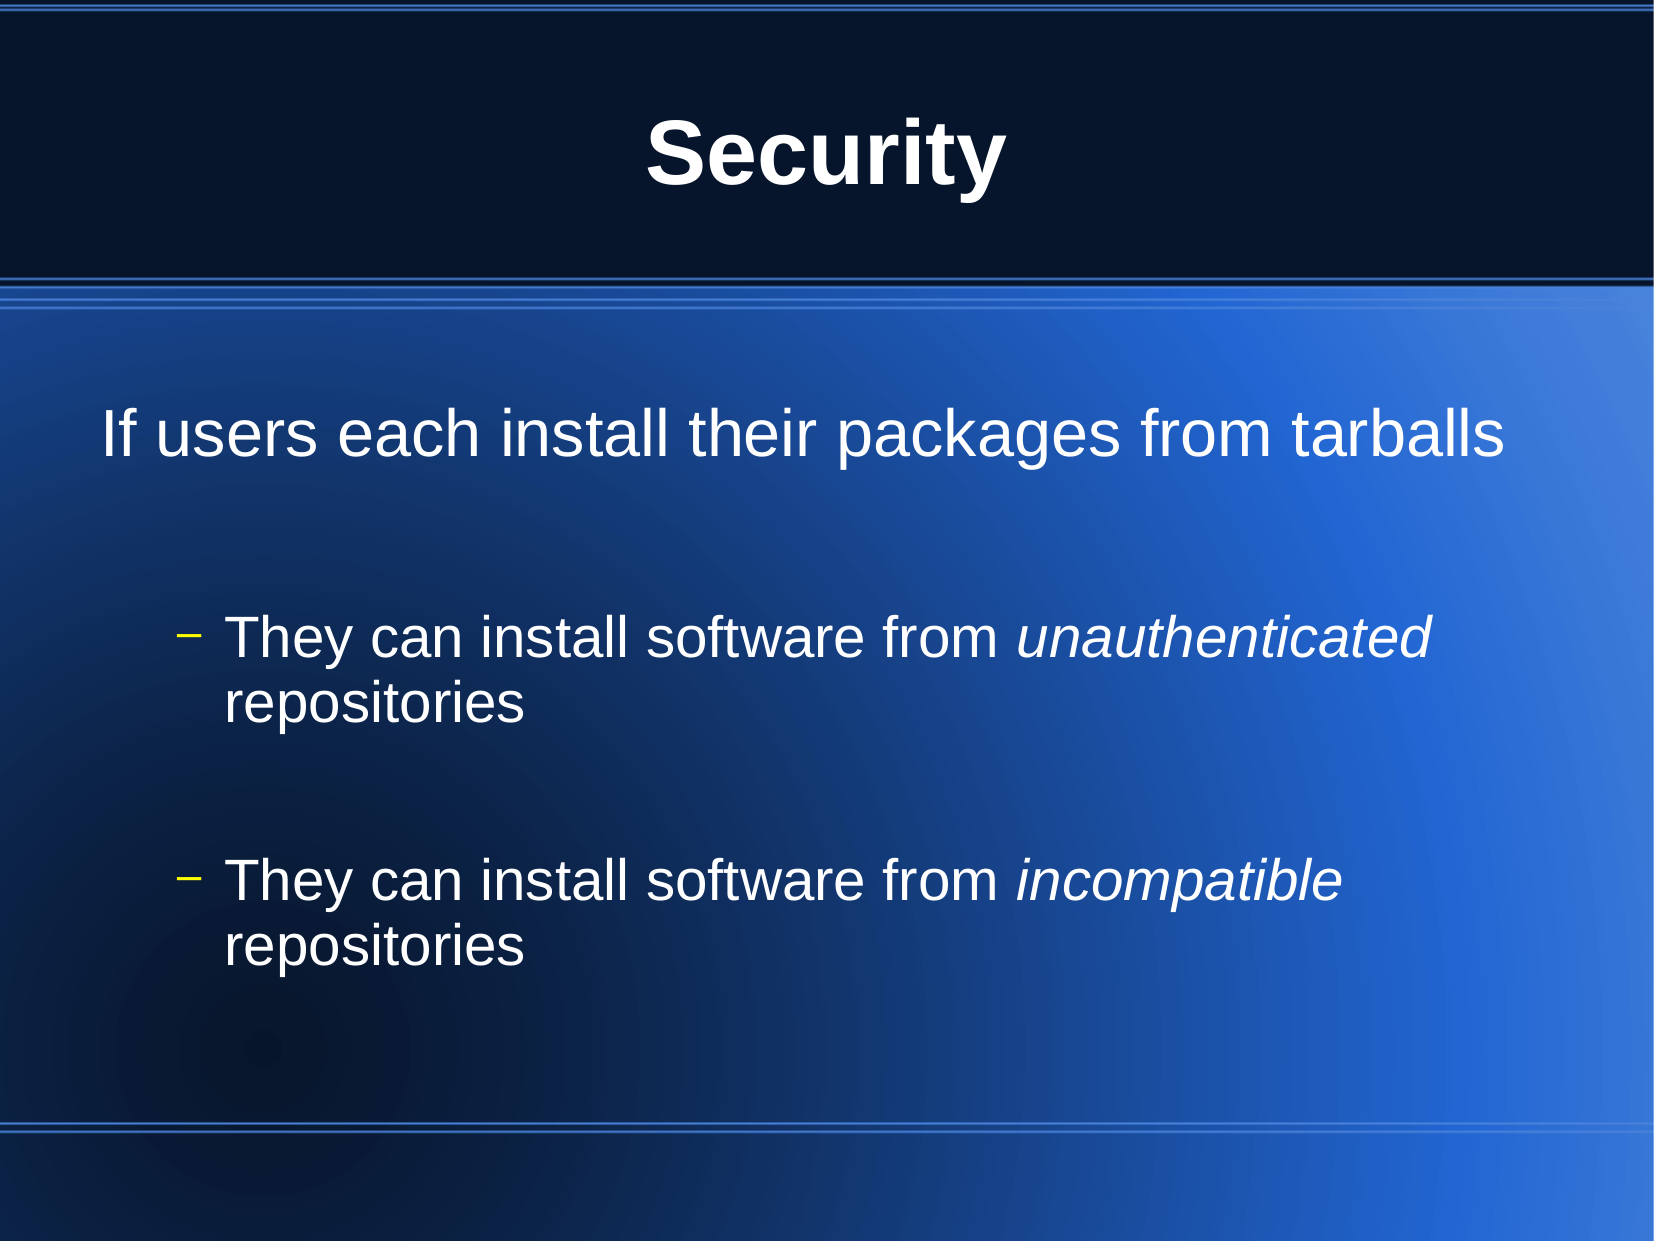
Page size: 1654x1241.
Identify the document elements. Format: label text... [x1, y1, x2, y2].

title Security [82, 56, 1571, 250]
list If users each install their packages from tarballs They can install software from unauthenticated repositories They can install software from incompatible repositories [82, 396, 1571, 1016]
picture [0, 0, 1654, 1241]
